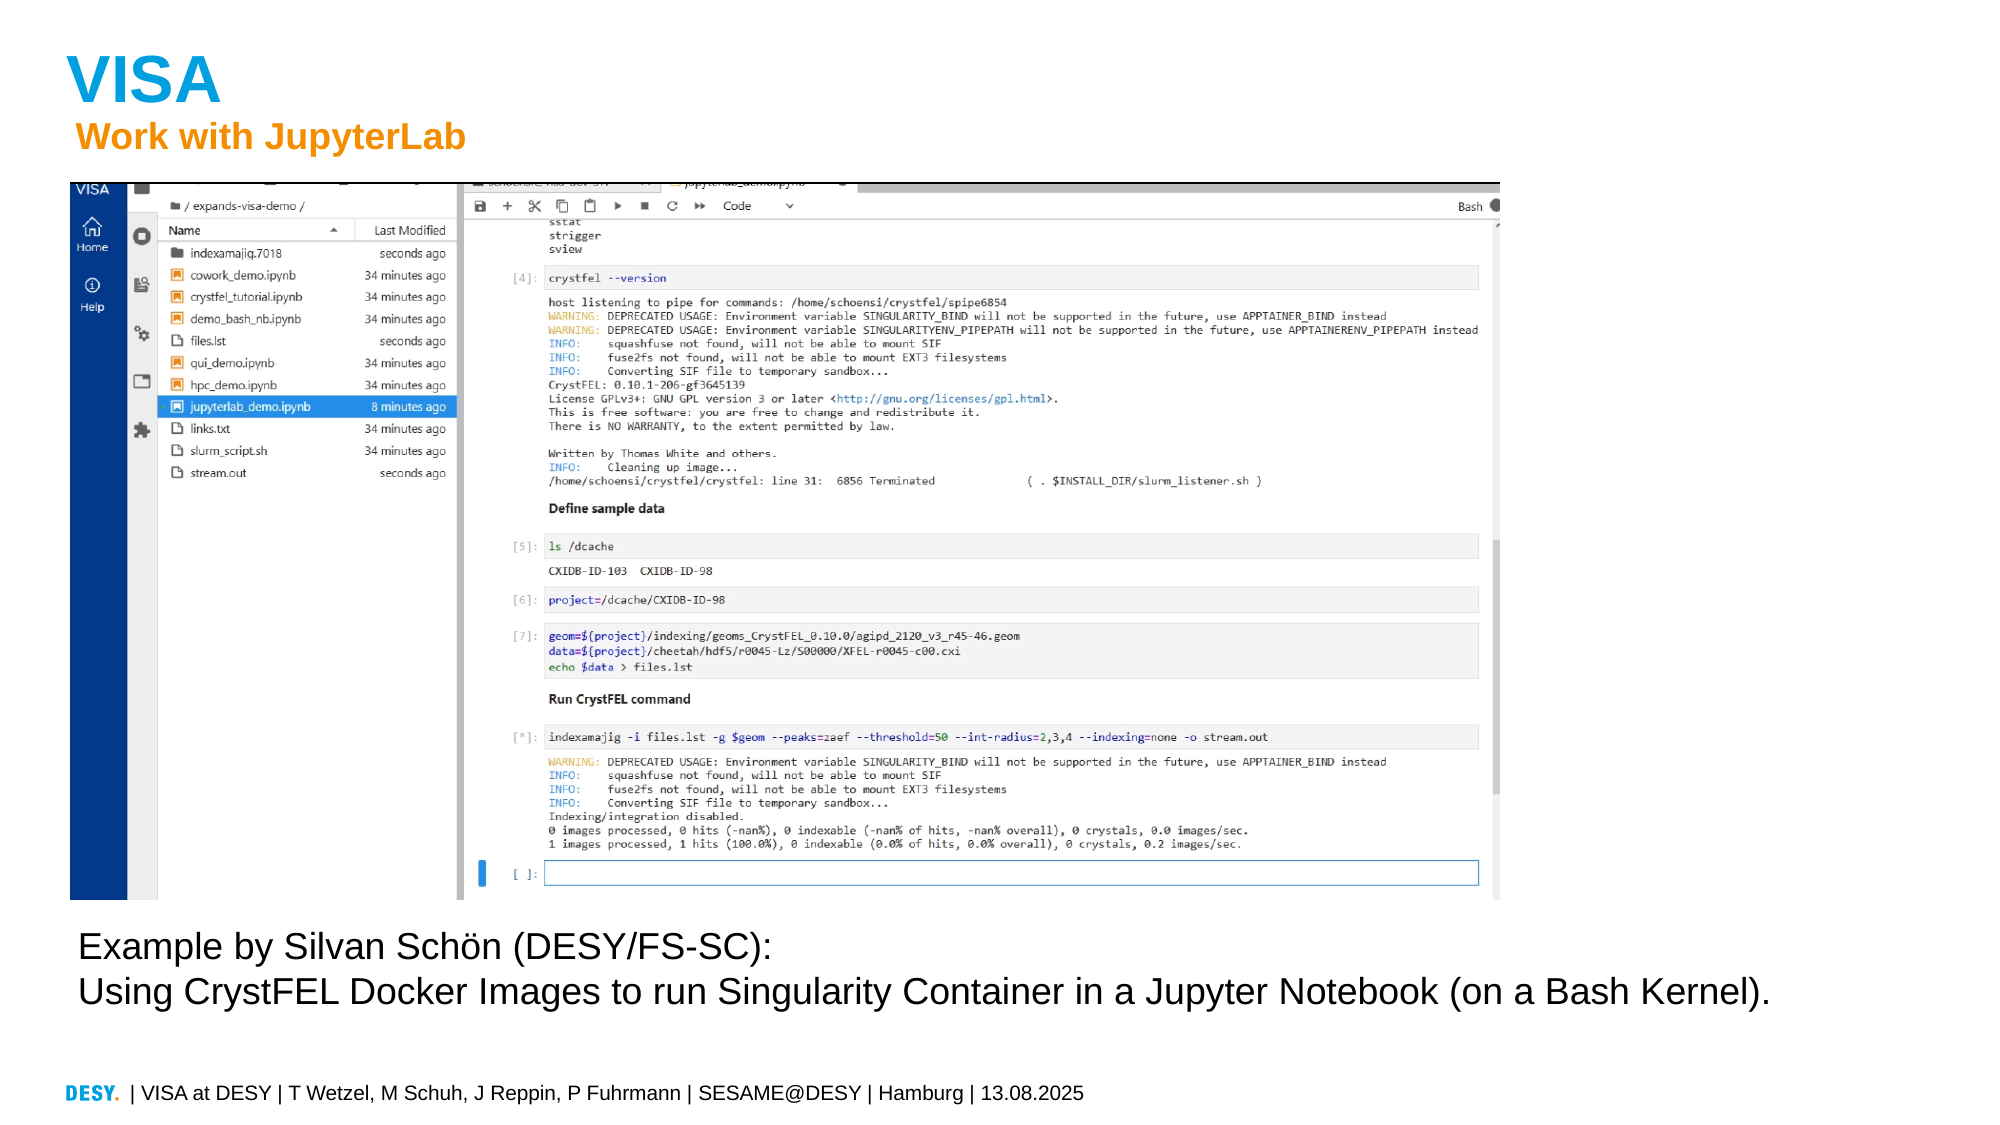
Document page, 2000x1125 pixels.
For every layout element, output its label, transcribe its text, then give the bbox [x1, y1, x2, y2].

picture [70, 182, 1500, 900]
text_box Example by Silvan Schön (DESY/FS-SC): Using CrystFEL Docker Images to run Singularity Container in a Jupyter Notebook (on a Bash Kernel). [63, 914, 1860, 1014]
text_box Work with JupyterLab [60, 104, 1980, 161]
text_box VISA [66, 45, 1932, 104]
